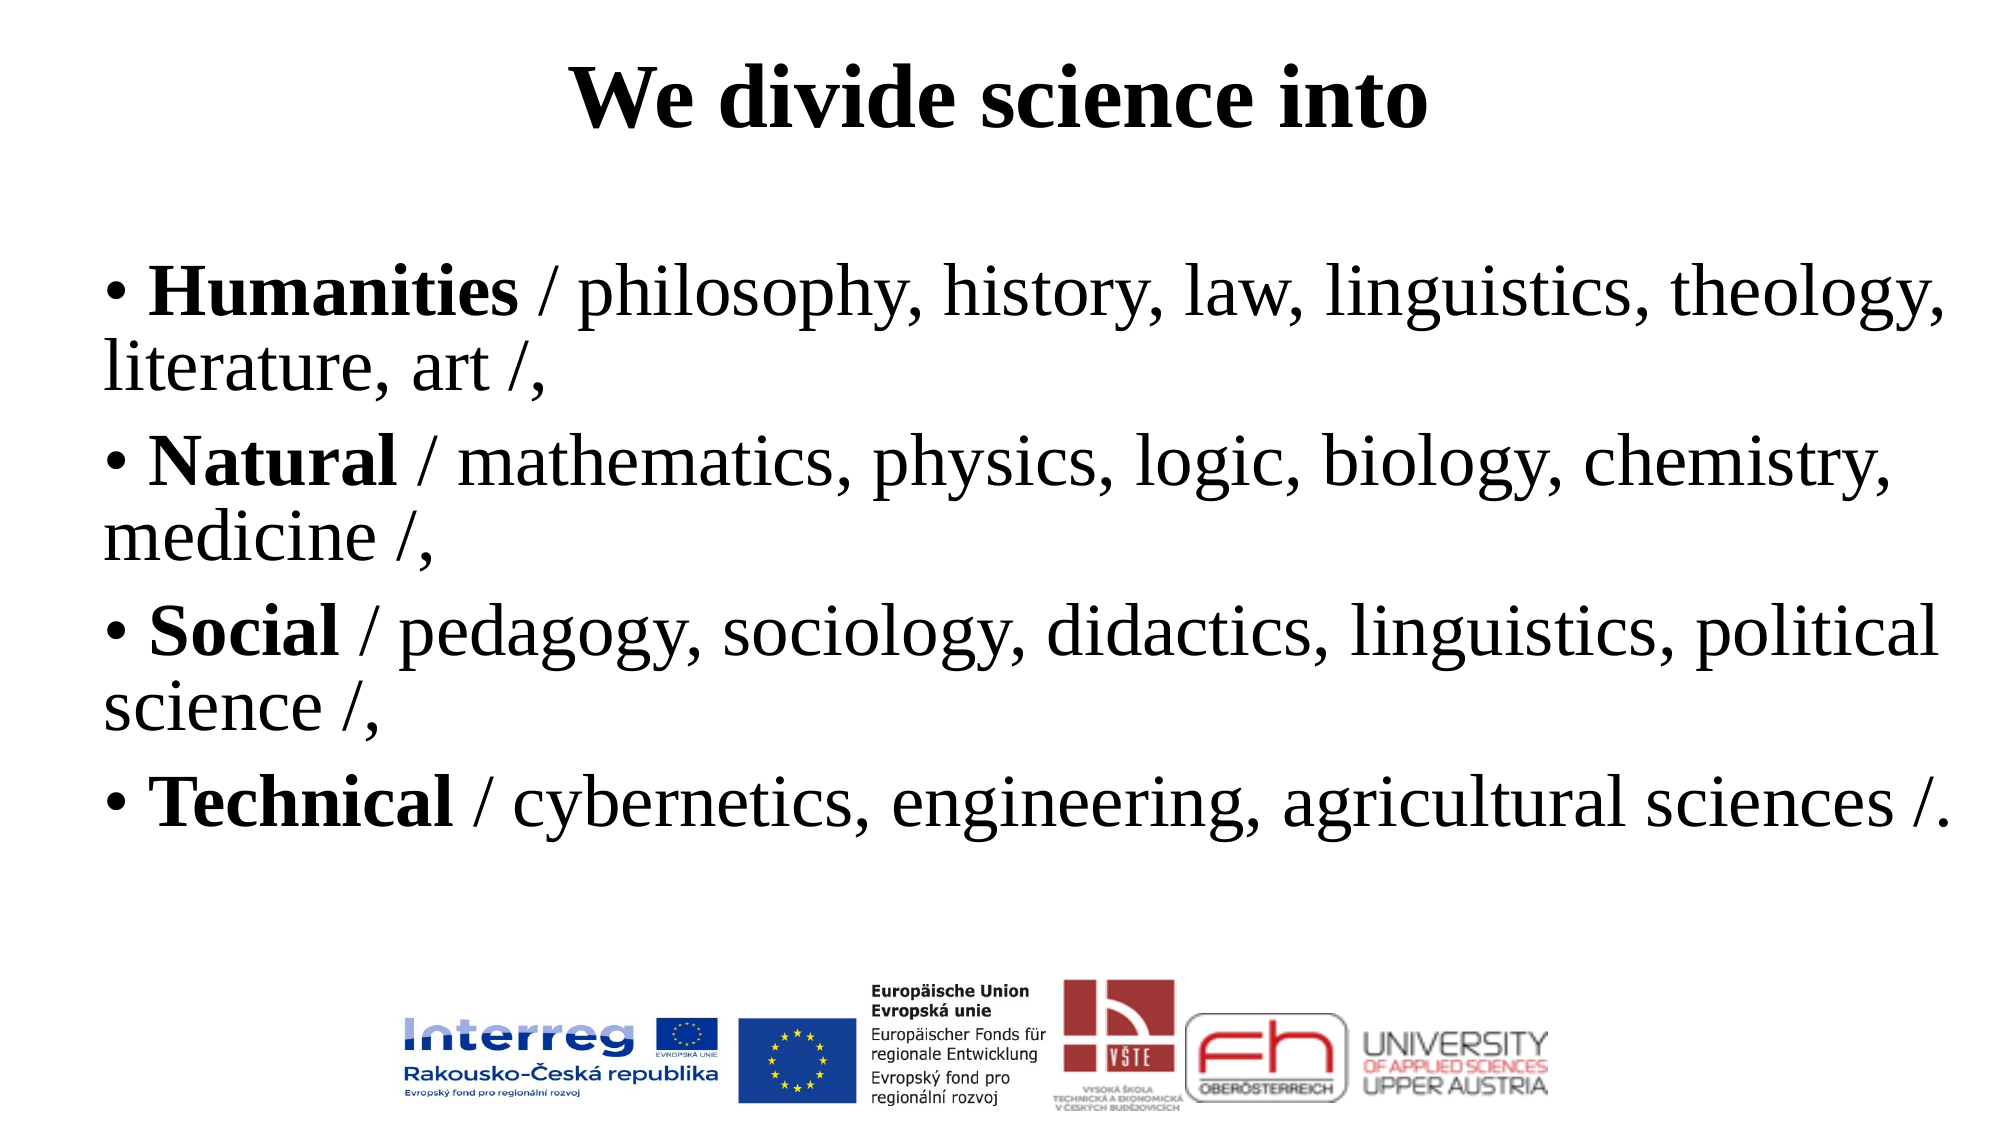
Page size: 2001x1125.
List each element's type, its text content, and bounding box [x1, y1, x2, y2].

picture [1185, 1046, 1548, 1103]
picture [374, 1046, 1046, 1125]
picture [1053, 1046, 1184, 1111]
text_box • Humanities / philosophy, history, law, linguistics, theology, literature, art /, • Natural / mathematics, physics, logic, biology, chemistry, medicine /, • Social / pedagogy, sociology, didactics, linguistics, political science /, • Technical / cybernetics, engineering, agricultural sciences /. [88, 248, 1985, 1046]
title We divide science into [137, 40, 1863, 248]
